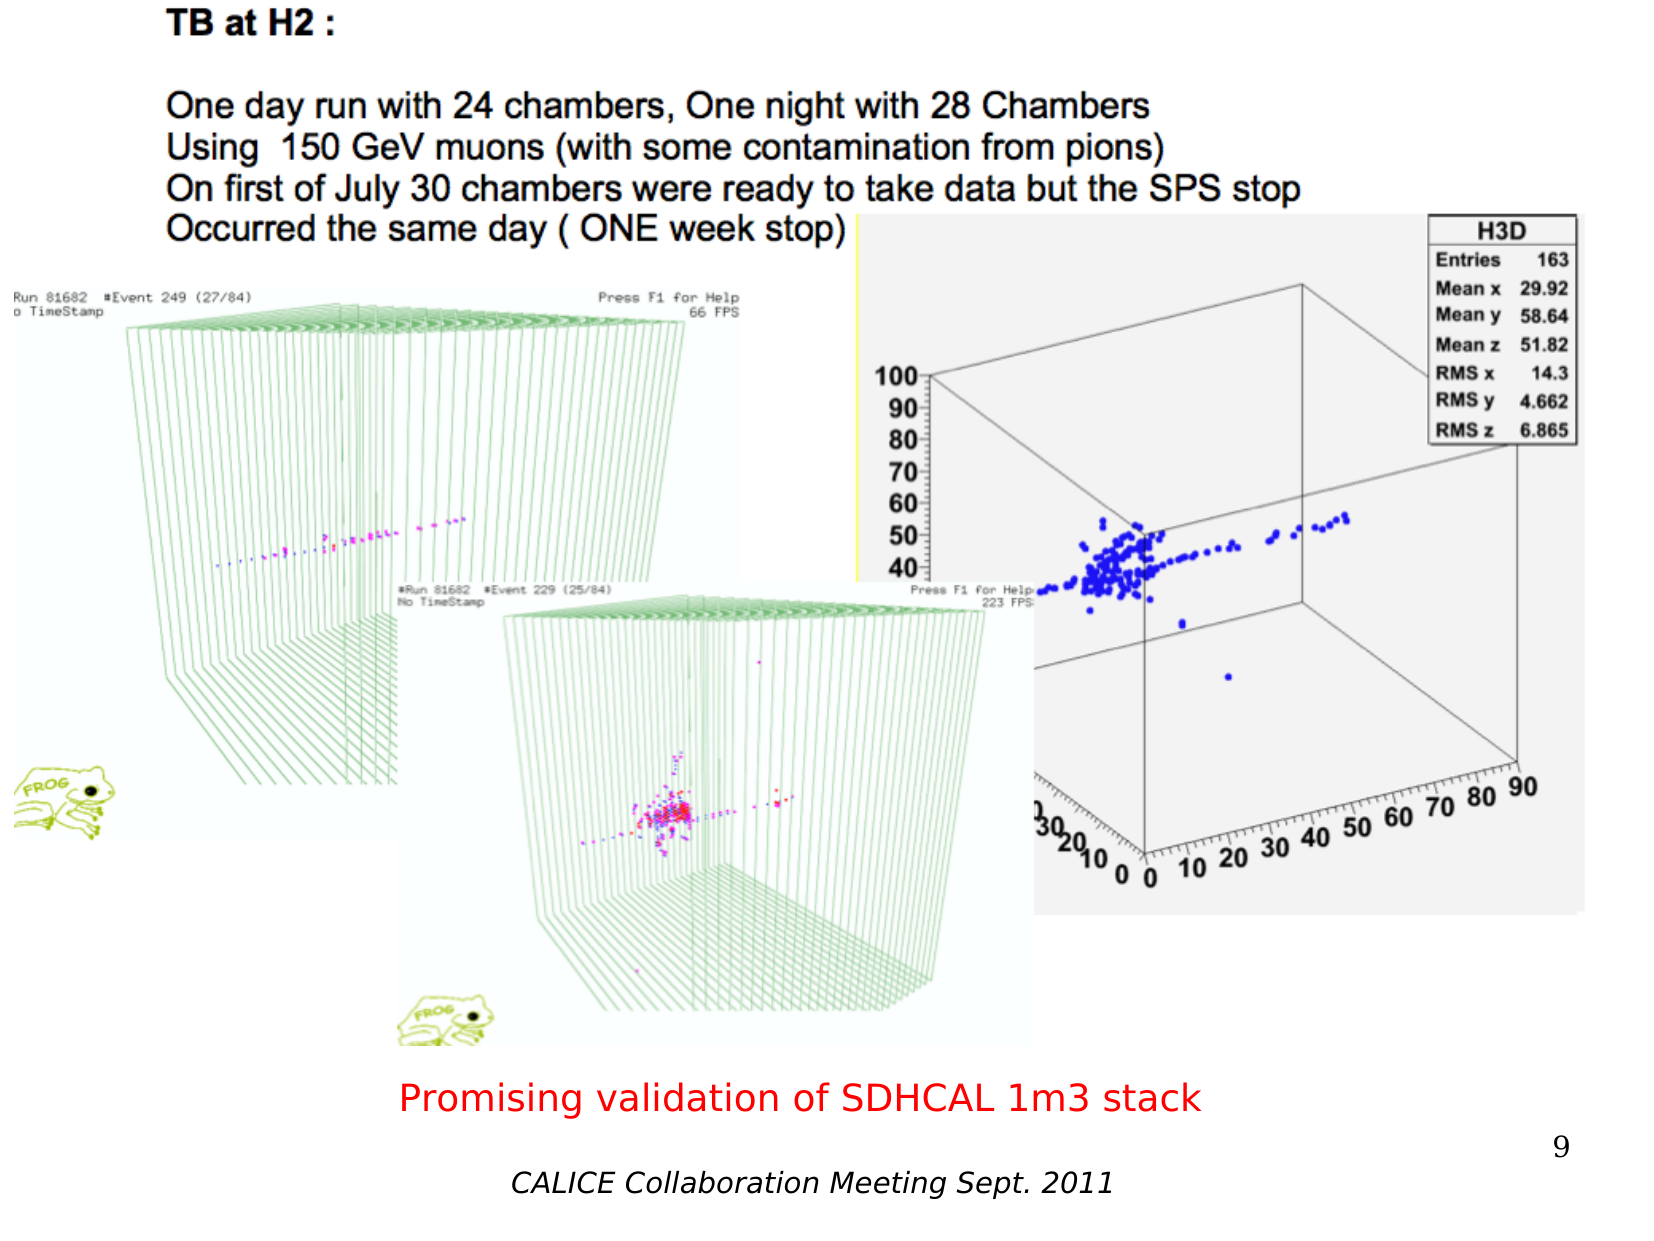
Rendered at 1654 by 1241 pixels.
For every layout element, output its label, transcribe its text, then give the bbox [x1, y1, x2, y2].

picture [14, 0, 1617, 1046]
text_box Promising validation of SDHCAL 1m3 stack [383, 1068, 1228, 1128]
